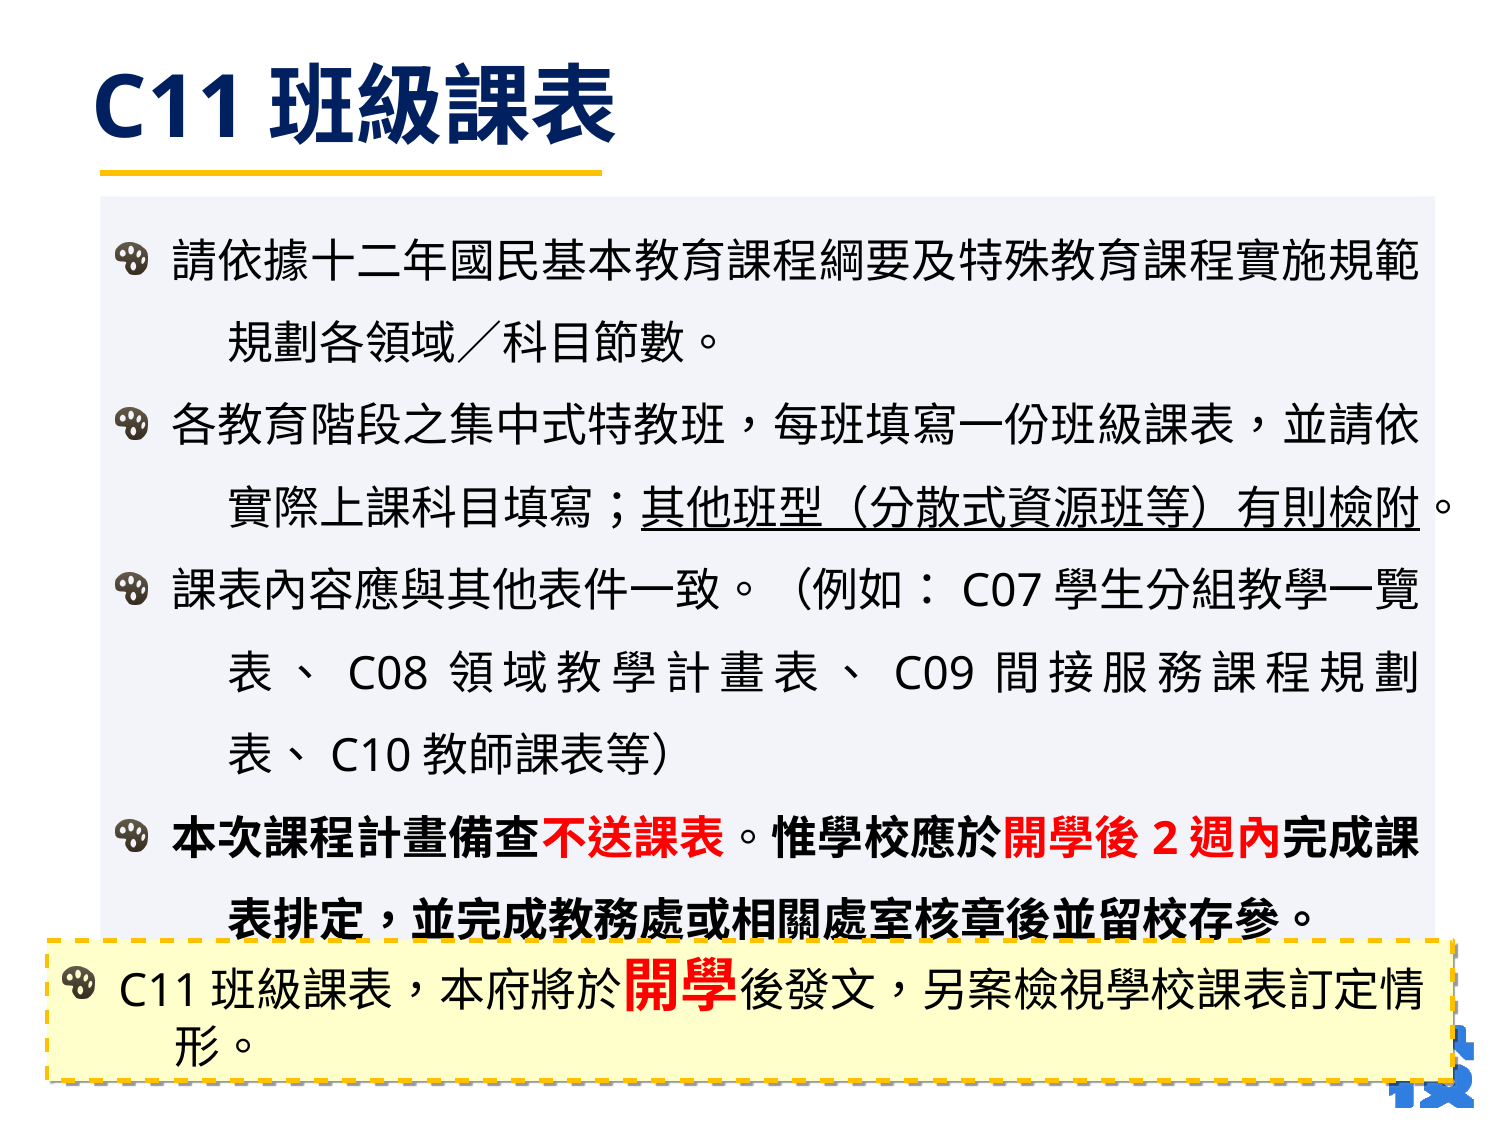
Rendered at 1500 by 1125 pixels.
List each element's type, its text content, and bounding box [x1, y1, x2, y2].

text_box C11班級課表，本府將於開學後發文，另案檢視學校課表訂定情形。 [47, 940, 1453, 1081]
text_box C11班級課表 [76, 42, 625, 164]
picture [1362, 997, 1500, 1125]
text_box 請依據十二年國民基本教育課程綱要及特殊教育課程實施規範規劃各領域／科目節數。 各教育階段之集中式特教班，每班填寫一份班級課表，並請依實際上課科目填寫；其他班型（分散式資源班等）有則檢附。 課表內容應與其他表件一致。（例如：C07學生分組教學一覽表、C08領域教學計畫表、C09間接服務課程規劃表、C10教師課表等） 本次課程計畫備查不送課表。惟學校應於開學後2週內完成課表排定，並完成教務處或相關處室核章後並留校存參。 [100, 196, 1436, 940]
